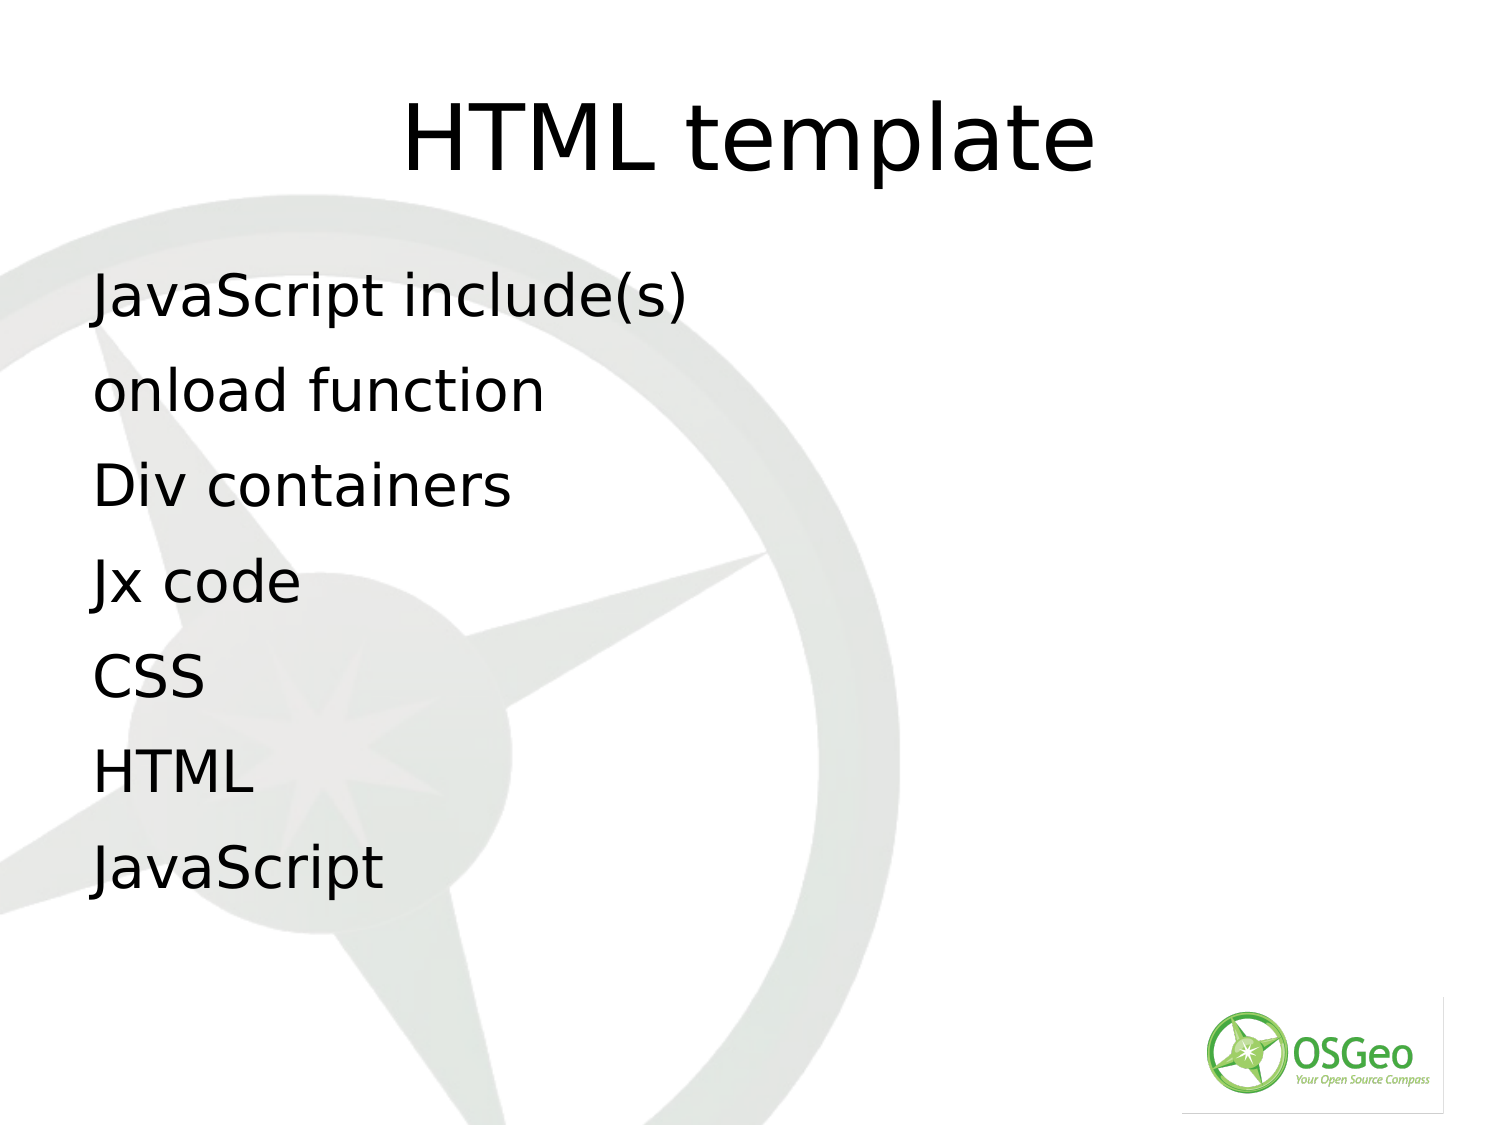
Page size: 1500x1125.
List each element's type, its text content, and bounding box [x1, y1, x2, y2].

list JavaScript include(s) onload function Div containers Jx code CSS HTML JavaScript [74, 263, 1425, 993]
title HTML template [74, 51, 1425, 227]
picture [0, 174, 976, 1125]
picture [1181, 996, 1444, 1114]
